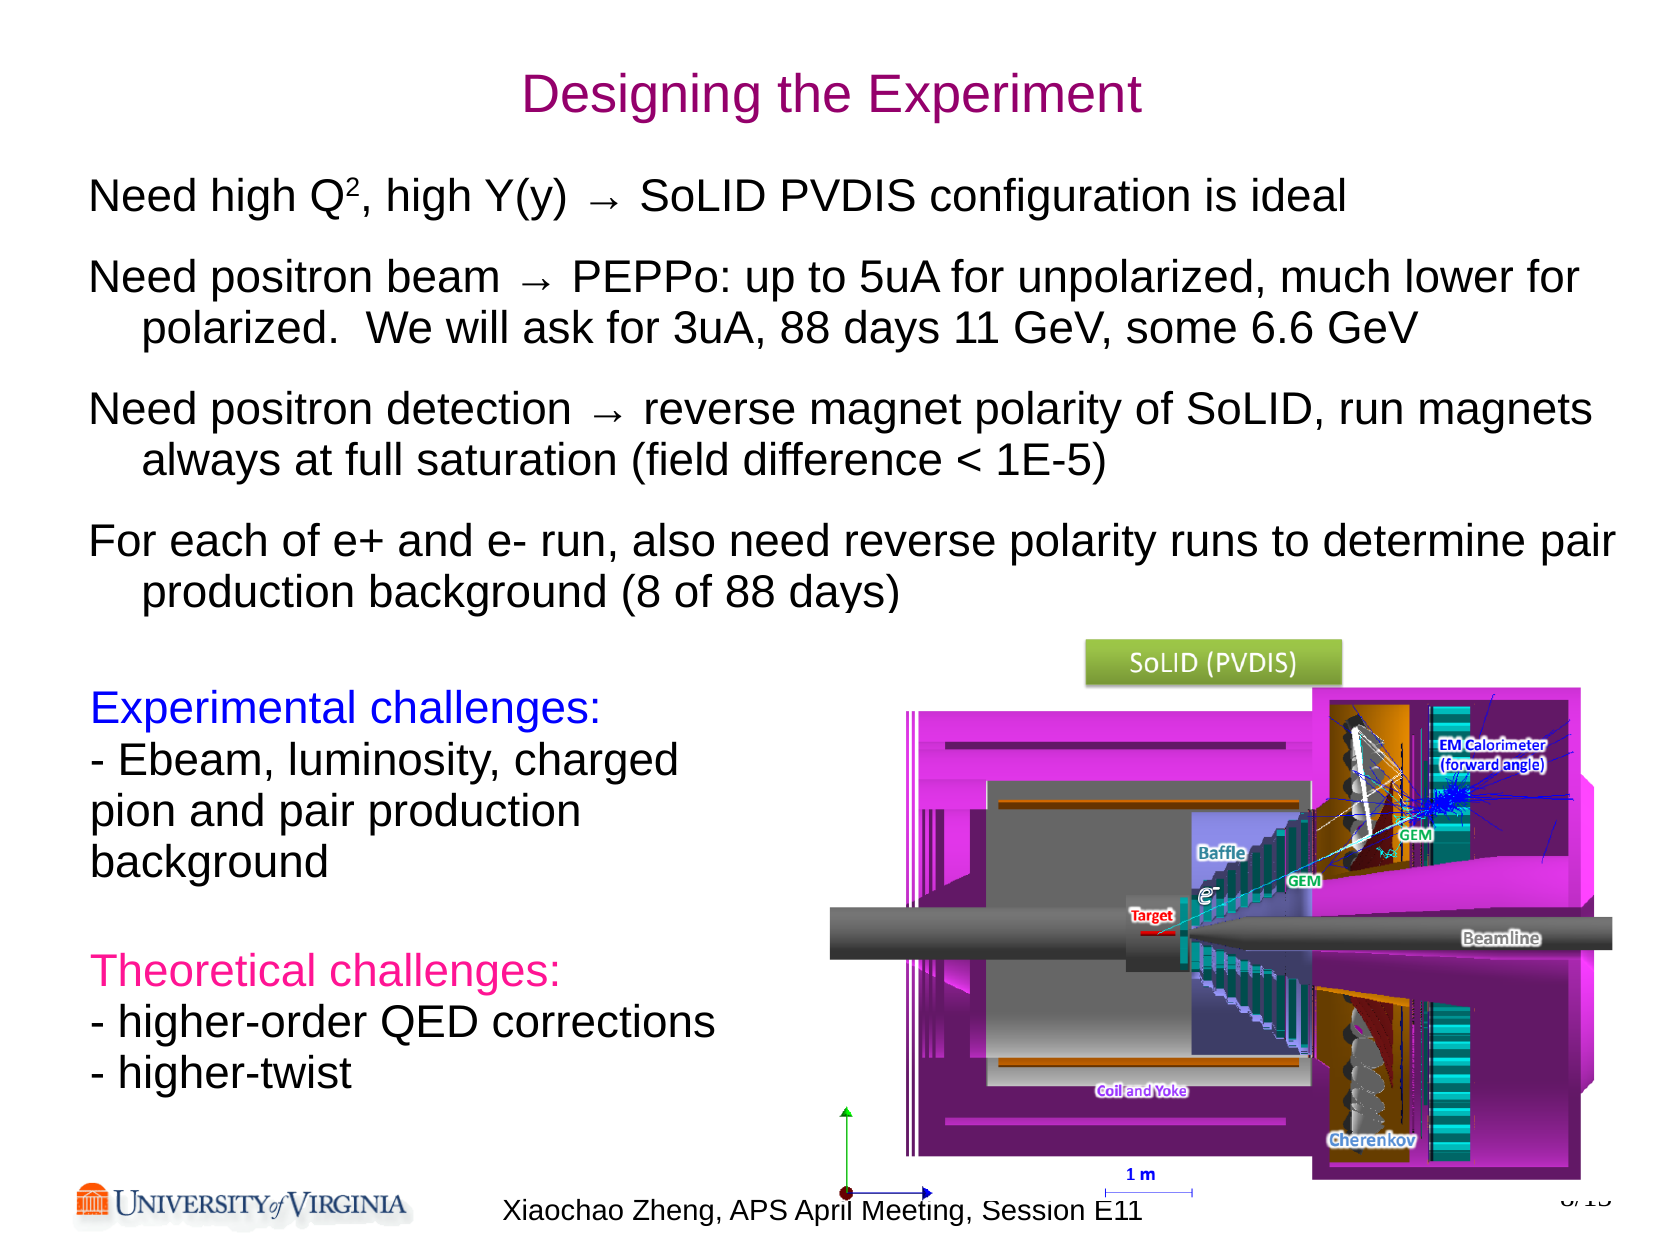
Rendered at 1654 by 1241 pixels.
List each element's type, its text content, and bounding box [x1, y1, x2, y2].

list Need high Q2, high Y(y) → SoLID PVDIS configuration is ideal Need positron beam → PEPPo: up to 5uA for unpolarized, much lower for polarized. We will ask for 3uA, 88 days 11 GeV, some 6.6 GeV Need positron detection → reverse magnet polarity of SoLID, run magnets always at full saturation (field difference < 1E-5) For each of e+ and e- run, also need reverse polarity runs to determine pair production background (8 of 88 days) [70, 169, 1619, 699]
picture [53, 1165, 427, 1241]
title Designing the Experiment [126, 37, 1538, 150]
text_box Experimental challenges: - Ebeam, luminosity, charged pion and pair production background [75, 675, 788, 895]
text_box Theoretical challenges: - higher-order QED corrections - higher-twist [75, 937, 788, 1107]
picture [829, 613, 1613, 1201]
